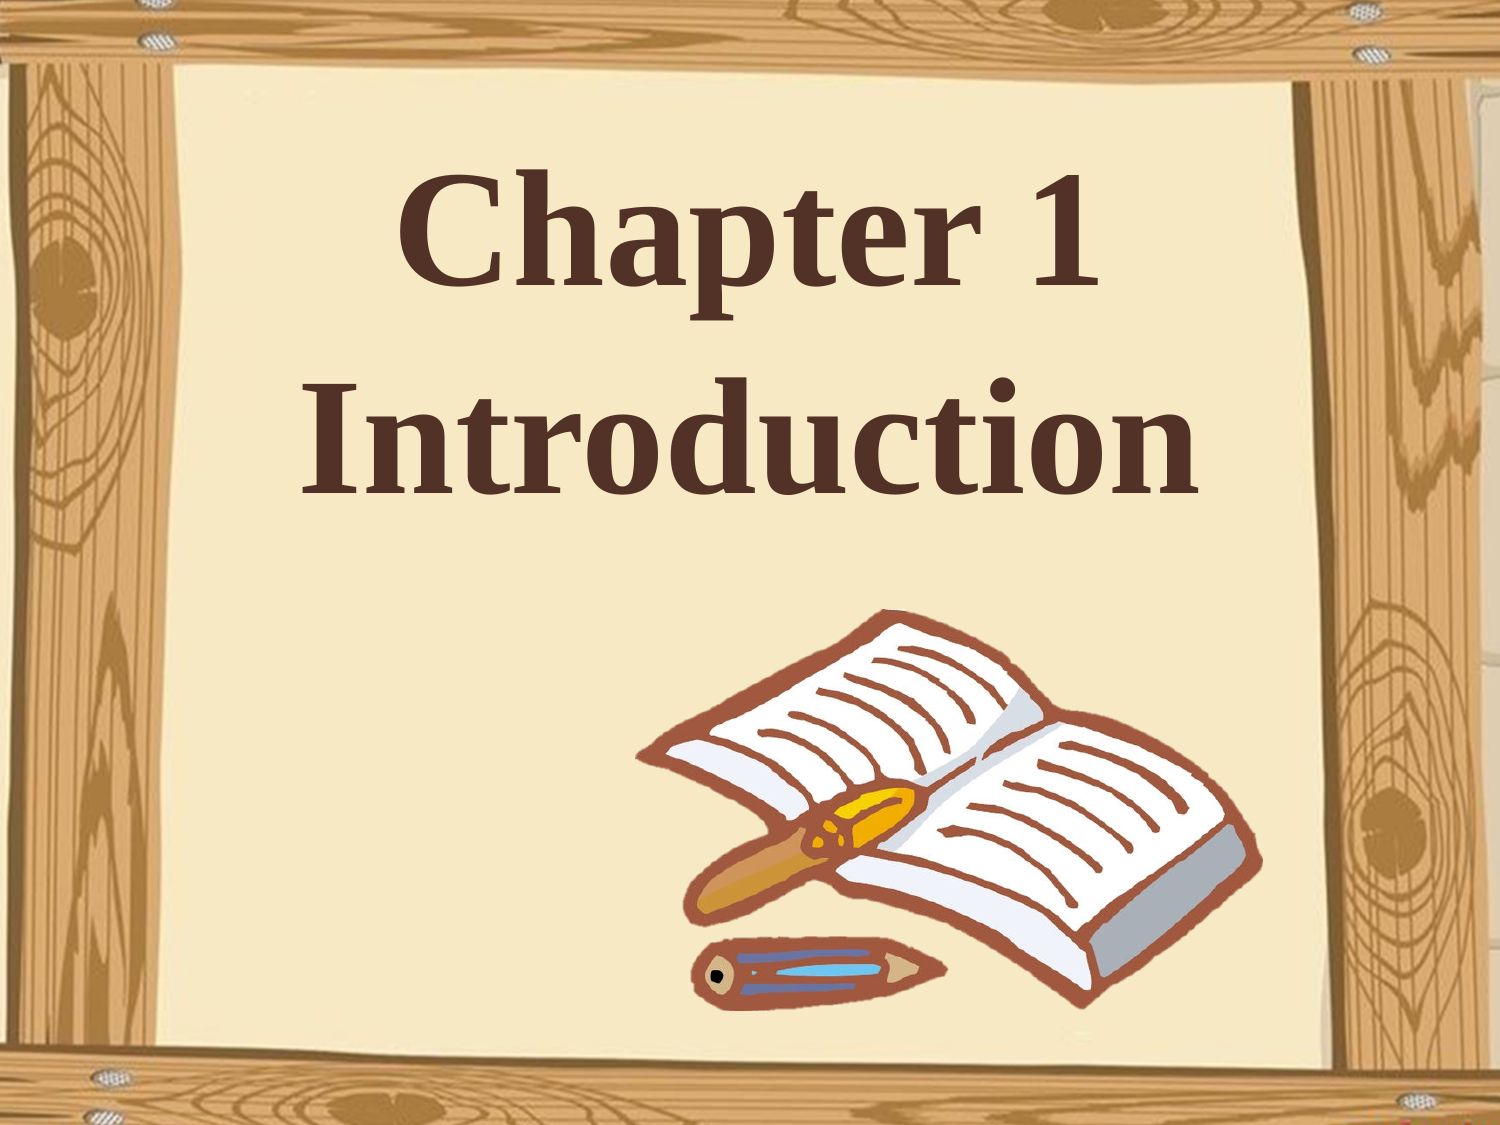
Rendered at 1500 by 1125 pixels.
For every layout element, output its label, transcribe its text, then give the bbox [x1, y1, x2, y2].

picture [0, 0, 1500, 1125]
title Chapter 1 Introduction [56, 196, 1444, 545]
